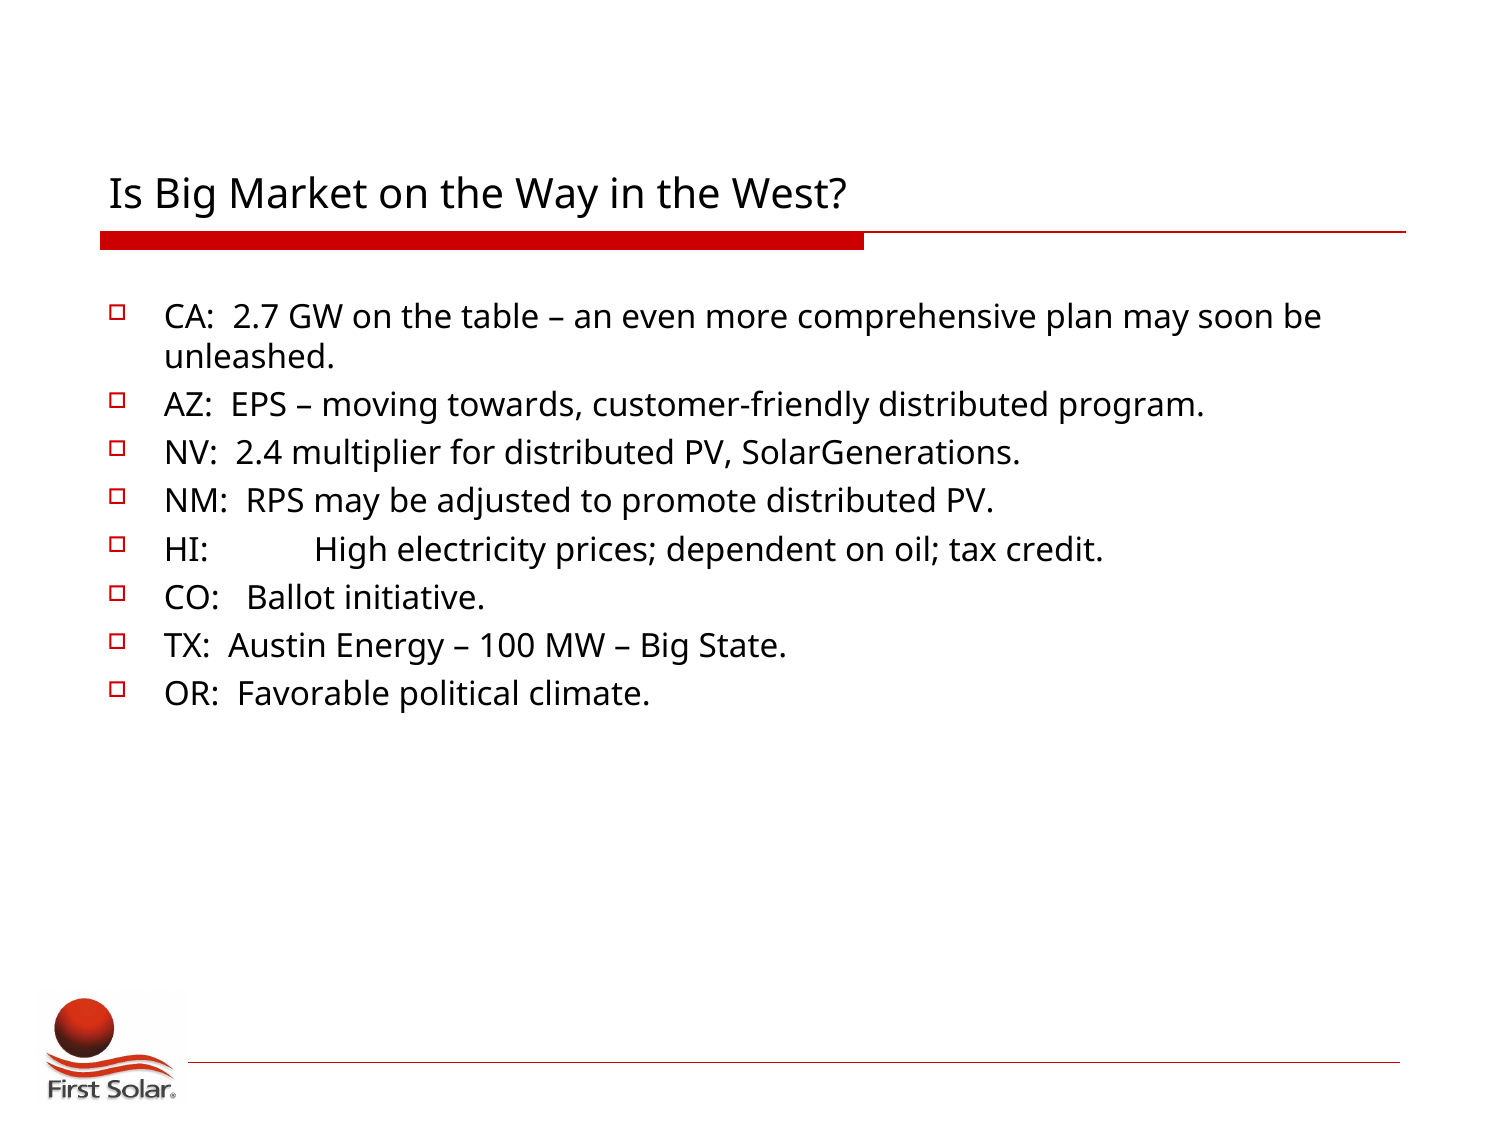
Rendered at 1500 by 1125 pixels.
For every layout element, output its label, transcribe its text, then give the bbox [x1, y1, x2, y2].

list CA: 2.7 GW on the table – an even more comprehensive plan may soon be unleashed. AZ: EPS – moving towards, customer-friendly distributed program. NV: 2.4 multiplier for distributed PV, SolarGenerations. NM: RPS may be adjusted to promote distributed PV. HI: High electricity prices; dependent on oil; tax credit. CO: Ballot initiative. TX: Austin Energy – 100 MW – Big State. OR: Favorable political climate. [92, 287, 1406, 1025]
title Is Big Market on the Way in the West? [94, 24, 1407, 225]
picture [37, 987, 188, 1103]
